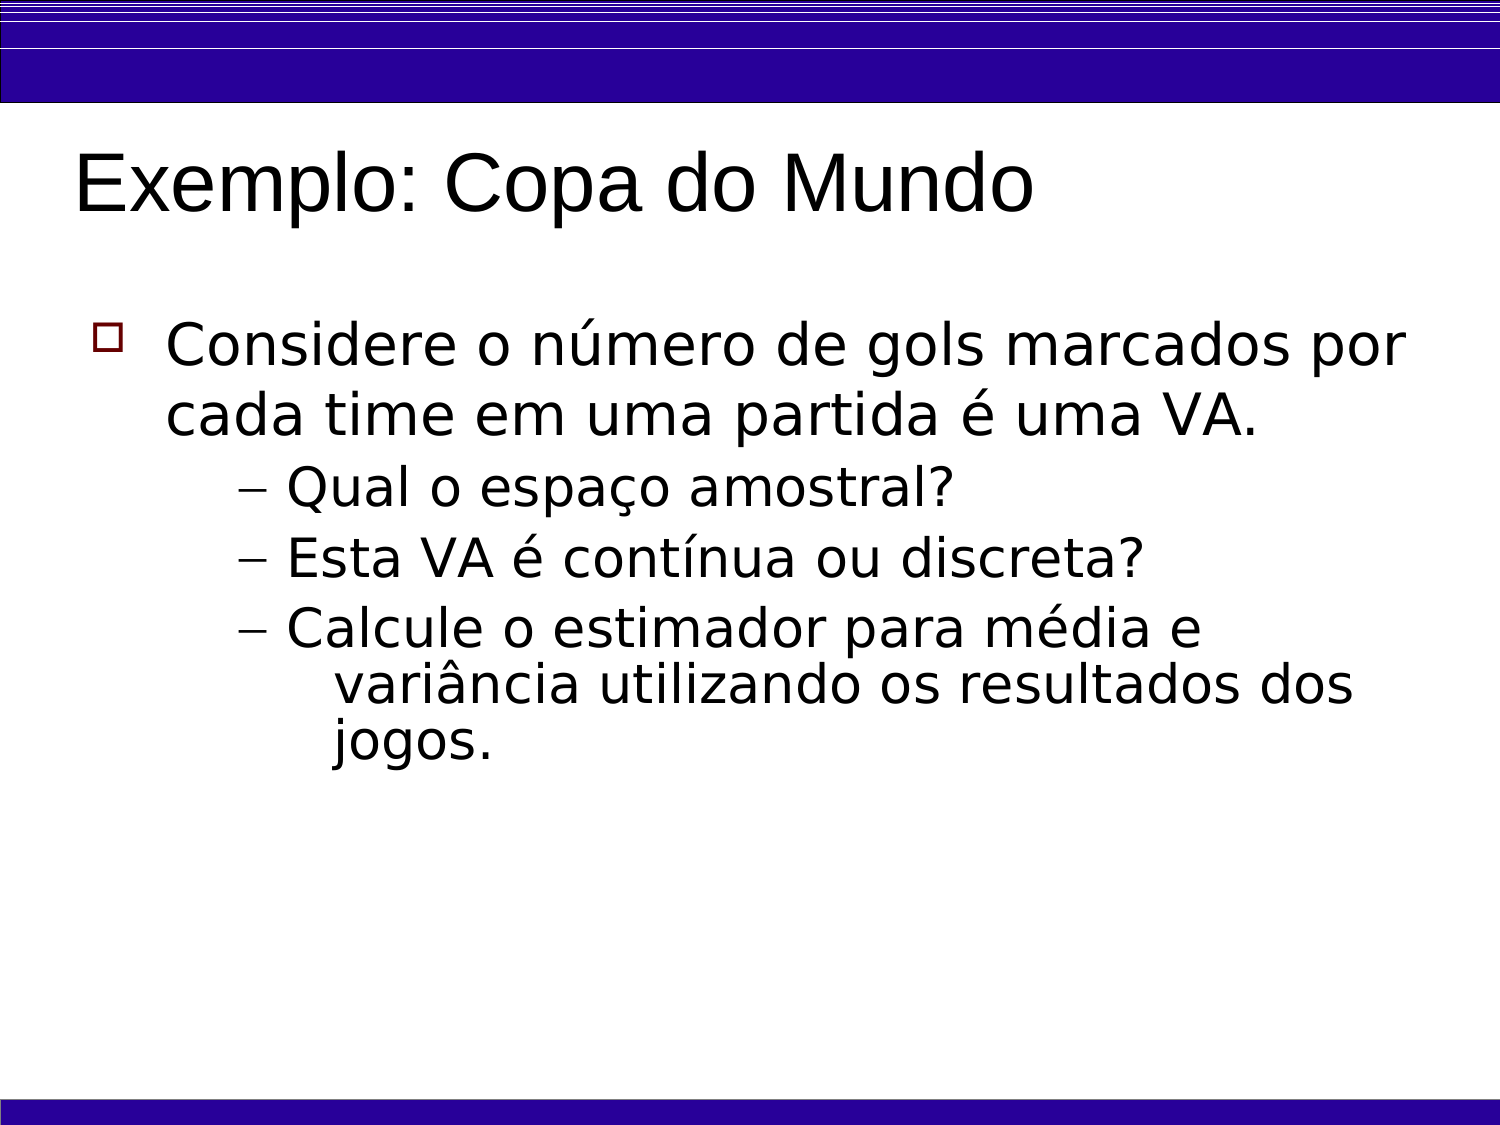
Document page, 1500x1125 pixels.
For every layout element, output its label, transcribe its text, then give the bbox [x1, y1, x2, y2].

title Exemplo: Copa do Mundo [59, 11, 1500, 237]
list Considere o número de gols marcados por cada time em uma partida é uma VA. Qual o espaço amostral? Esta VA é contínua ou discreta? Calcule o estimador para média e variância utilizando os resultados dos jogos. [75, 299, 1426, 1006]
